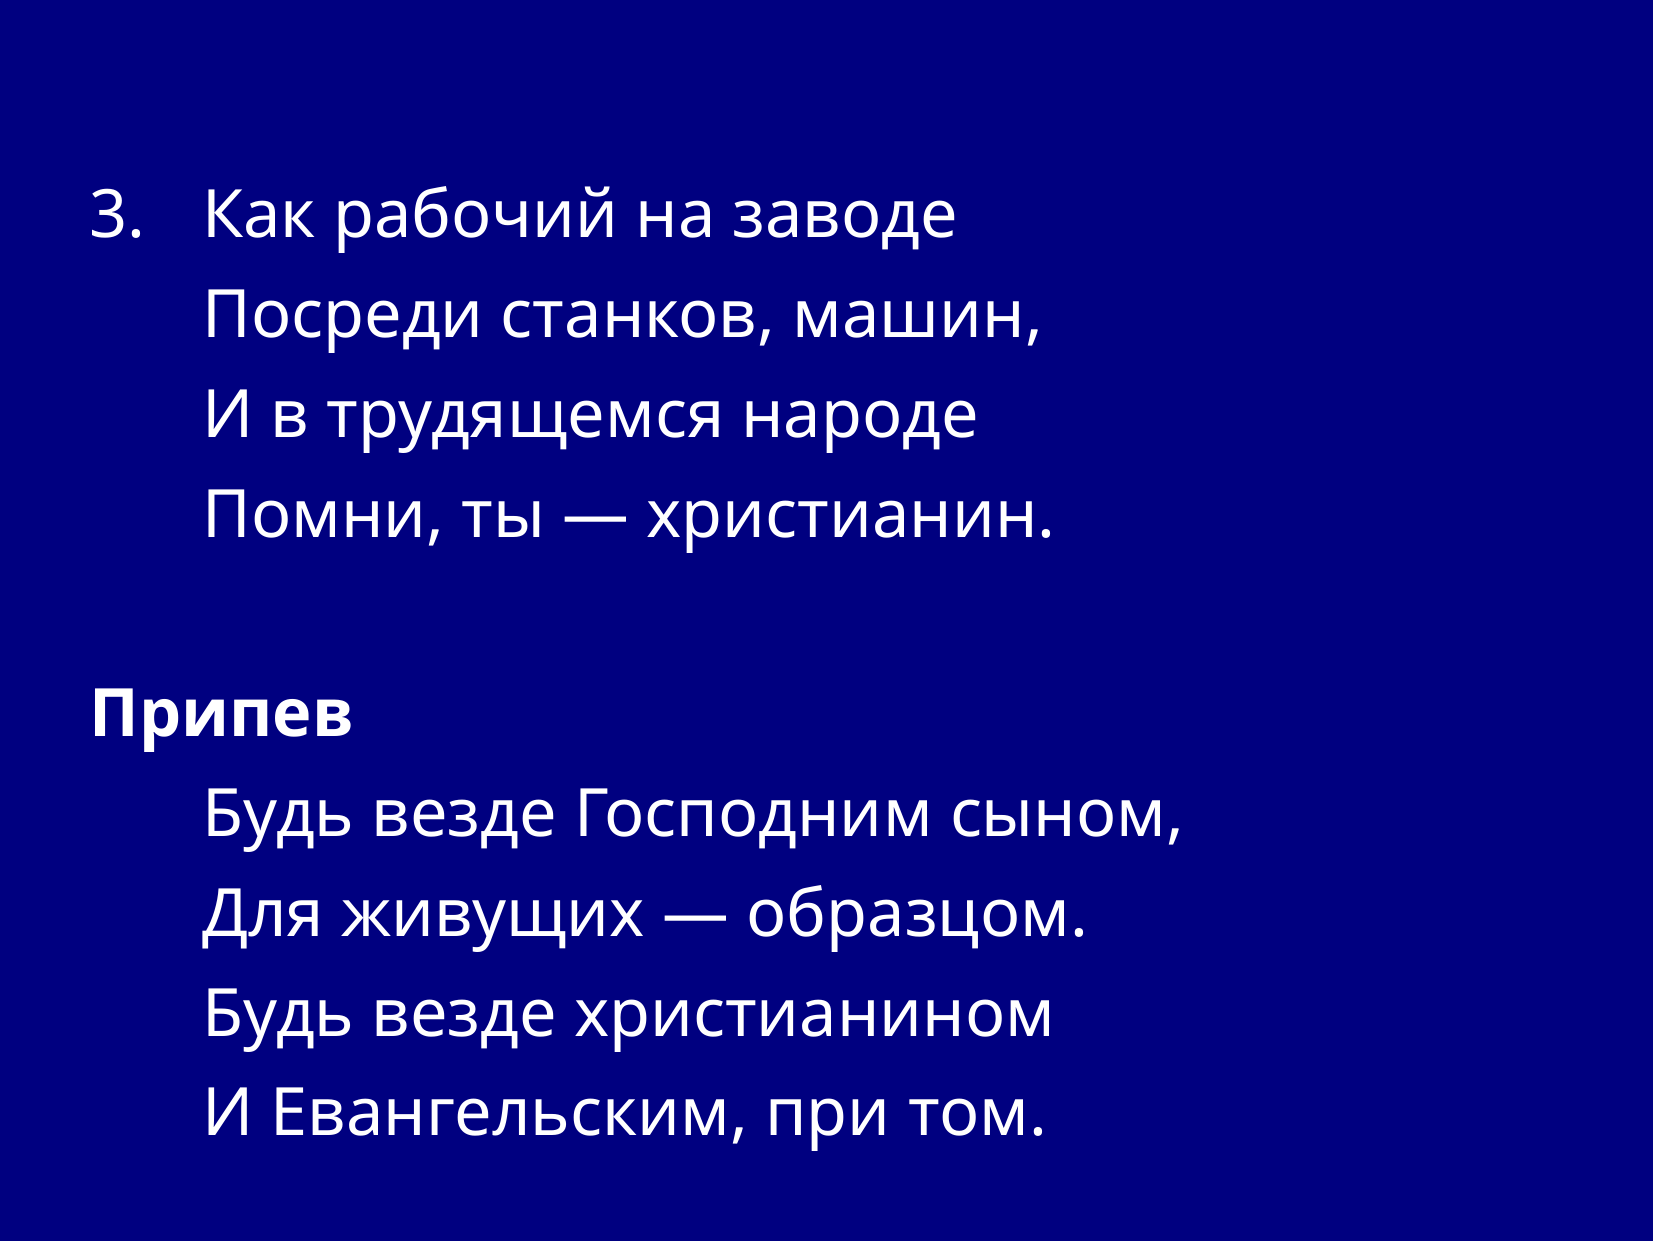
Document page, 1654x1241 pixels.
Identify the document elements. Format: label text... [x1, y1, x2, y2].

text_box 3. Как рабочий на заводе Посреди станков, машин, И в трудящемся народе Помни, ты — христианин. Припев Будь везде Господним сыном, Для живущих — образцом. Будь везде христианином И Евангельским, при том. [75, 150, 1576, 1163]
